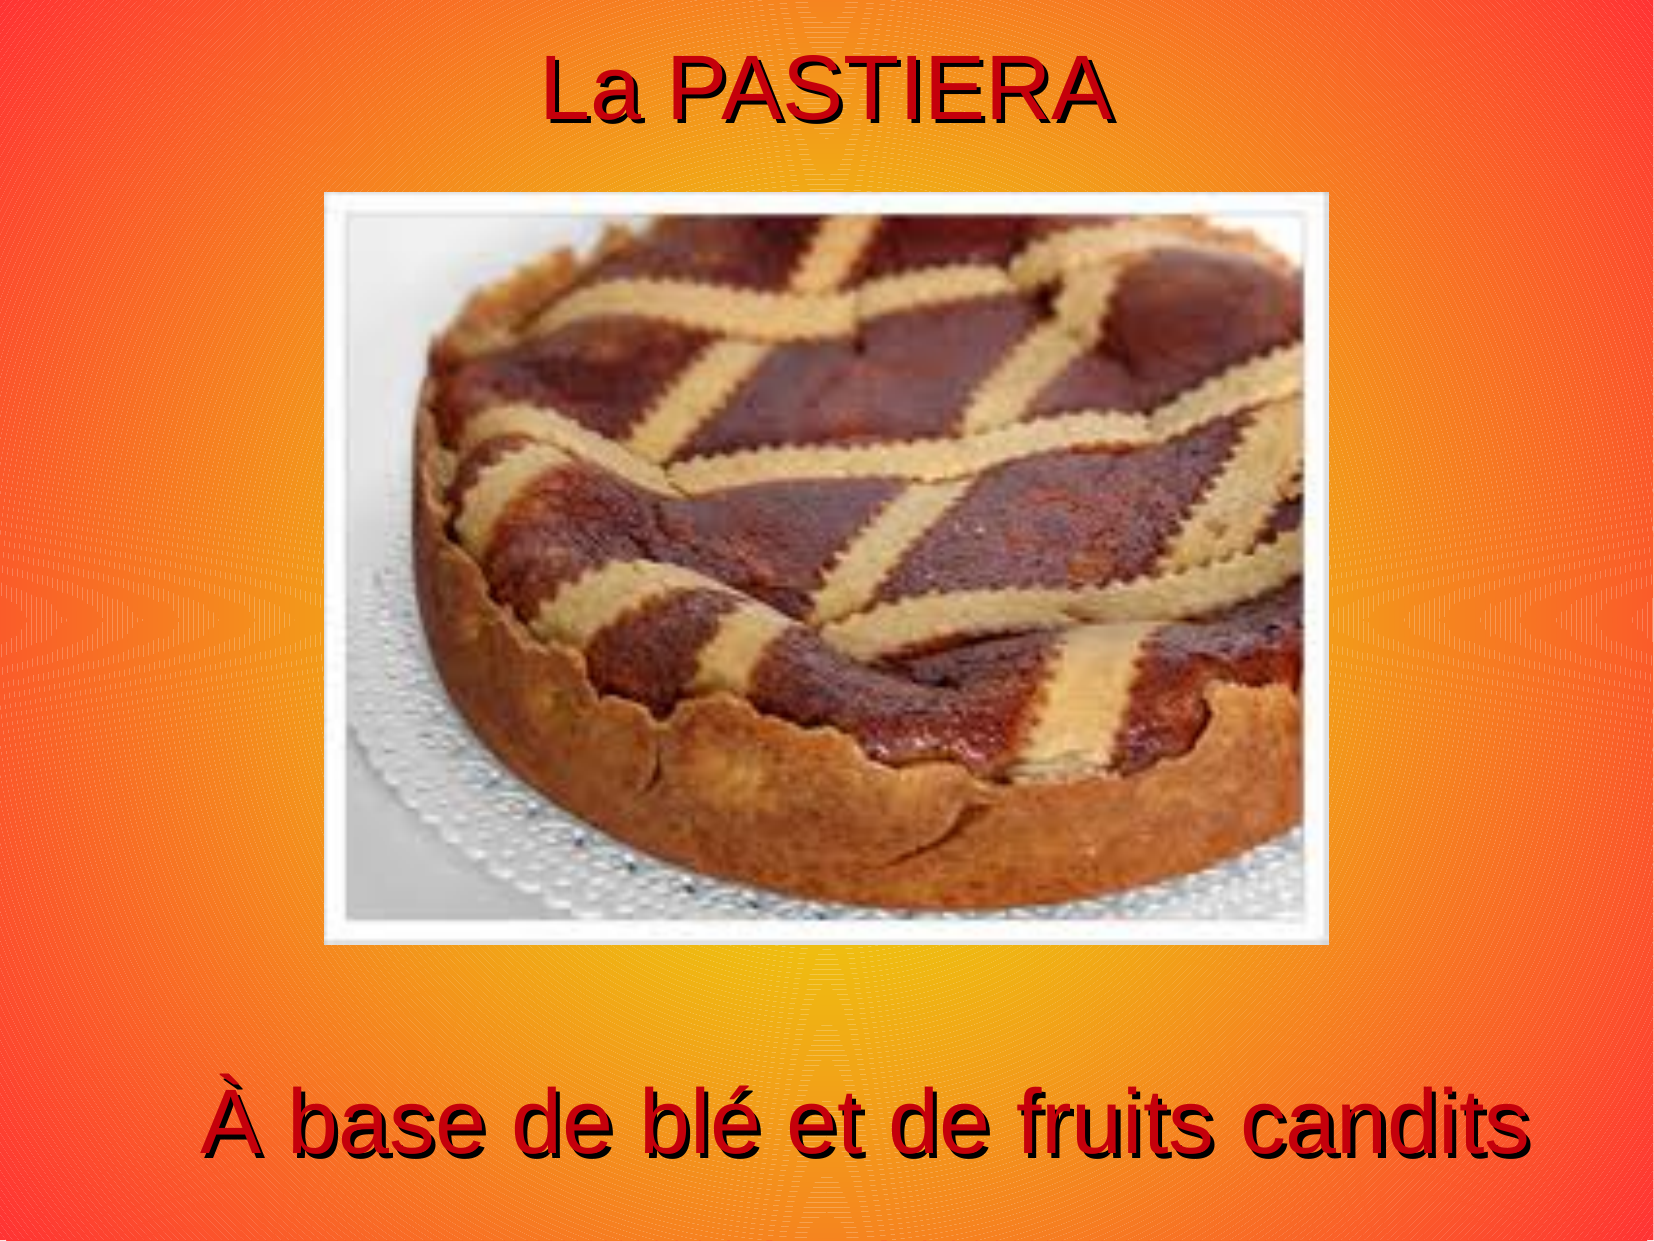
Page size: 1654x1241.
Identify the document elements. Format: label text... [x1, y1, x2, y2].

picture [324, 192, 1329, 945]
subtitle À base de blé et de fruits candits [200, 1004, 1625, 1241]
text_box La PASTIERA [524, 29, 1129, 147]
